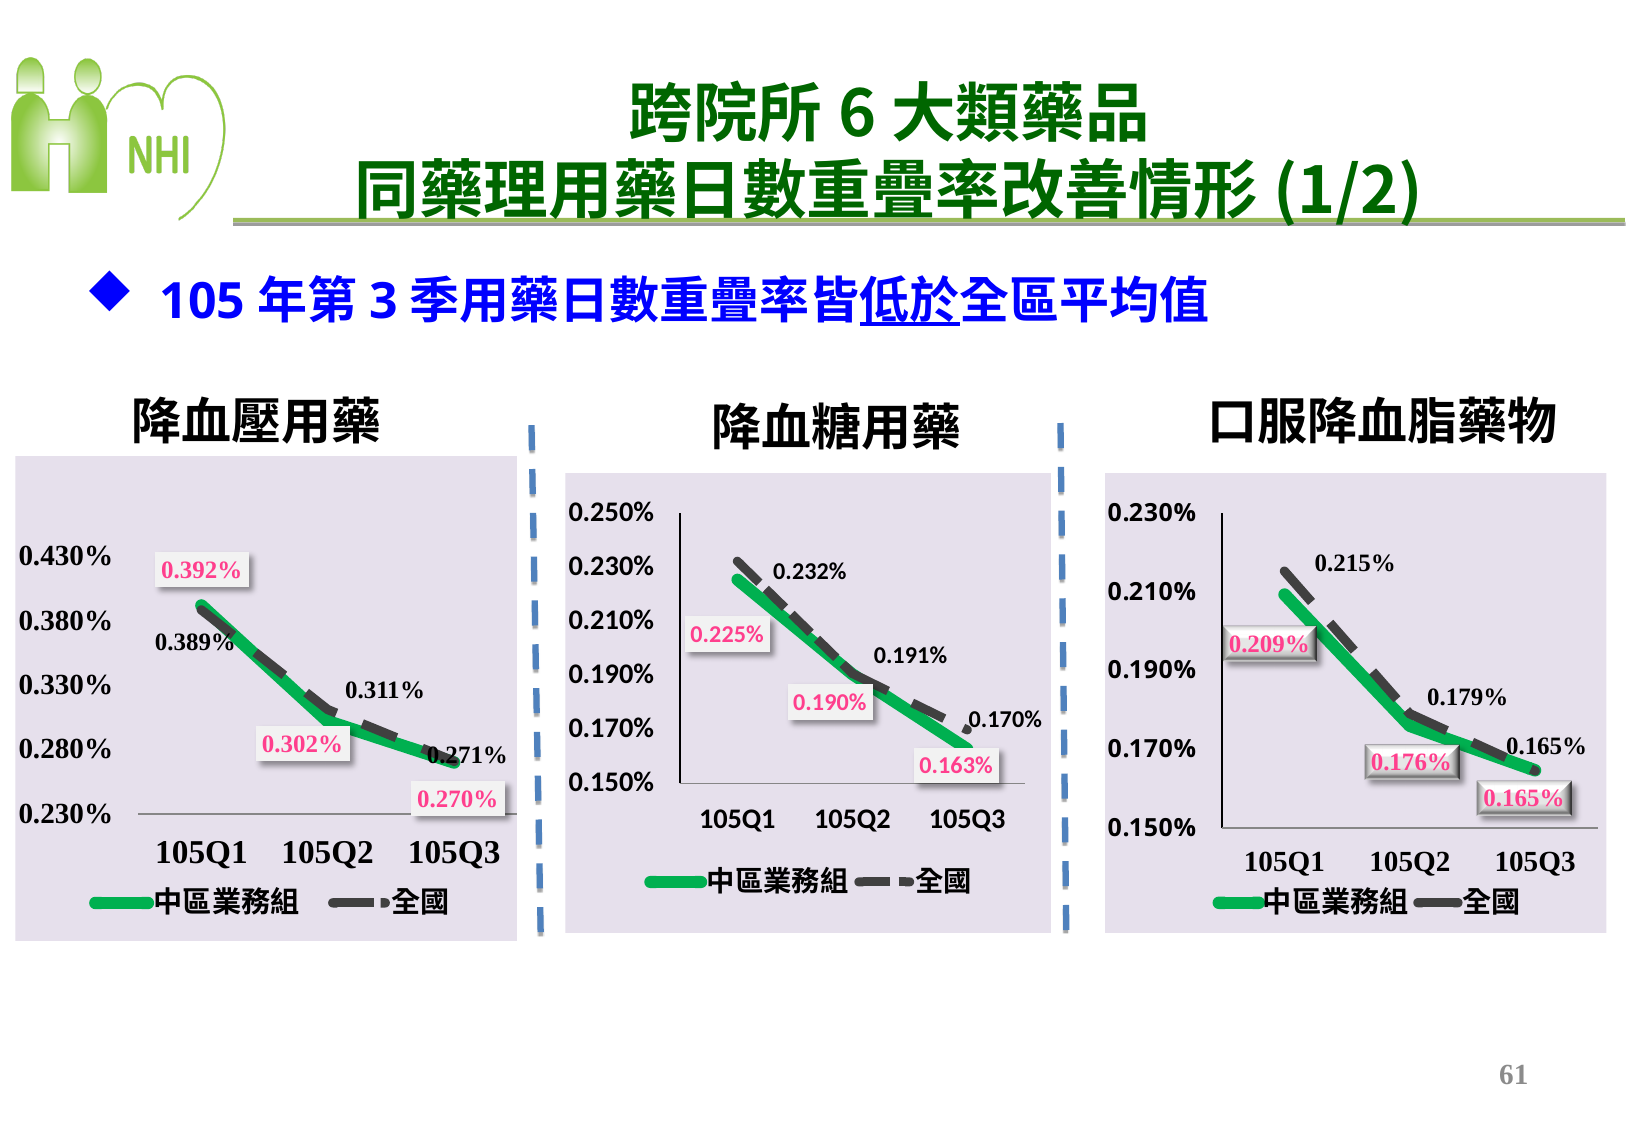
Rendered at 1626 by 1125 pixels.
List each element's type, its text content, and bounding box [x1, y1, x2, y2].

text_box 口服降血脂藥物 [1192, 382, 1573, 458]
text_box 降血壓用藥 [117, 382, 397, 456]
picture [565, 472, 1052, 934]
picture [15, 456, 518, 941]
text_box 降血糖用藥 [696, 388, 977, 463]
slide_number <編號> [1164, 1042, 1544, 1103]
picture [1104, 472, 1607, 934]
text_box 105年第3季用藥日數重疊率皆低於全區平均值 [69, 260, 1625, 336]
title 跨院所6大類藥品 同藥理用藥日數重疊率改善情形(1/2) [174, 66, 1604, 232]
picture [0, 42, 233, 233]
